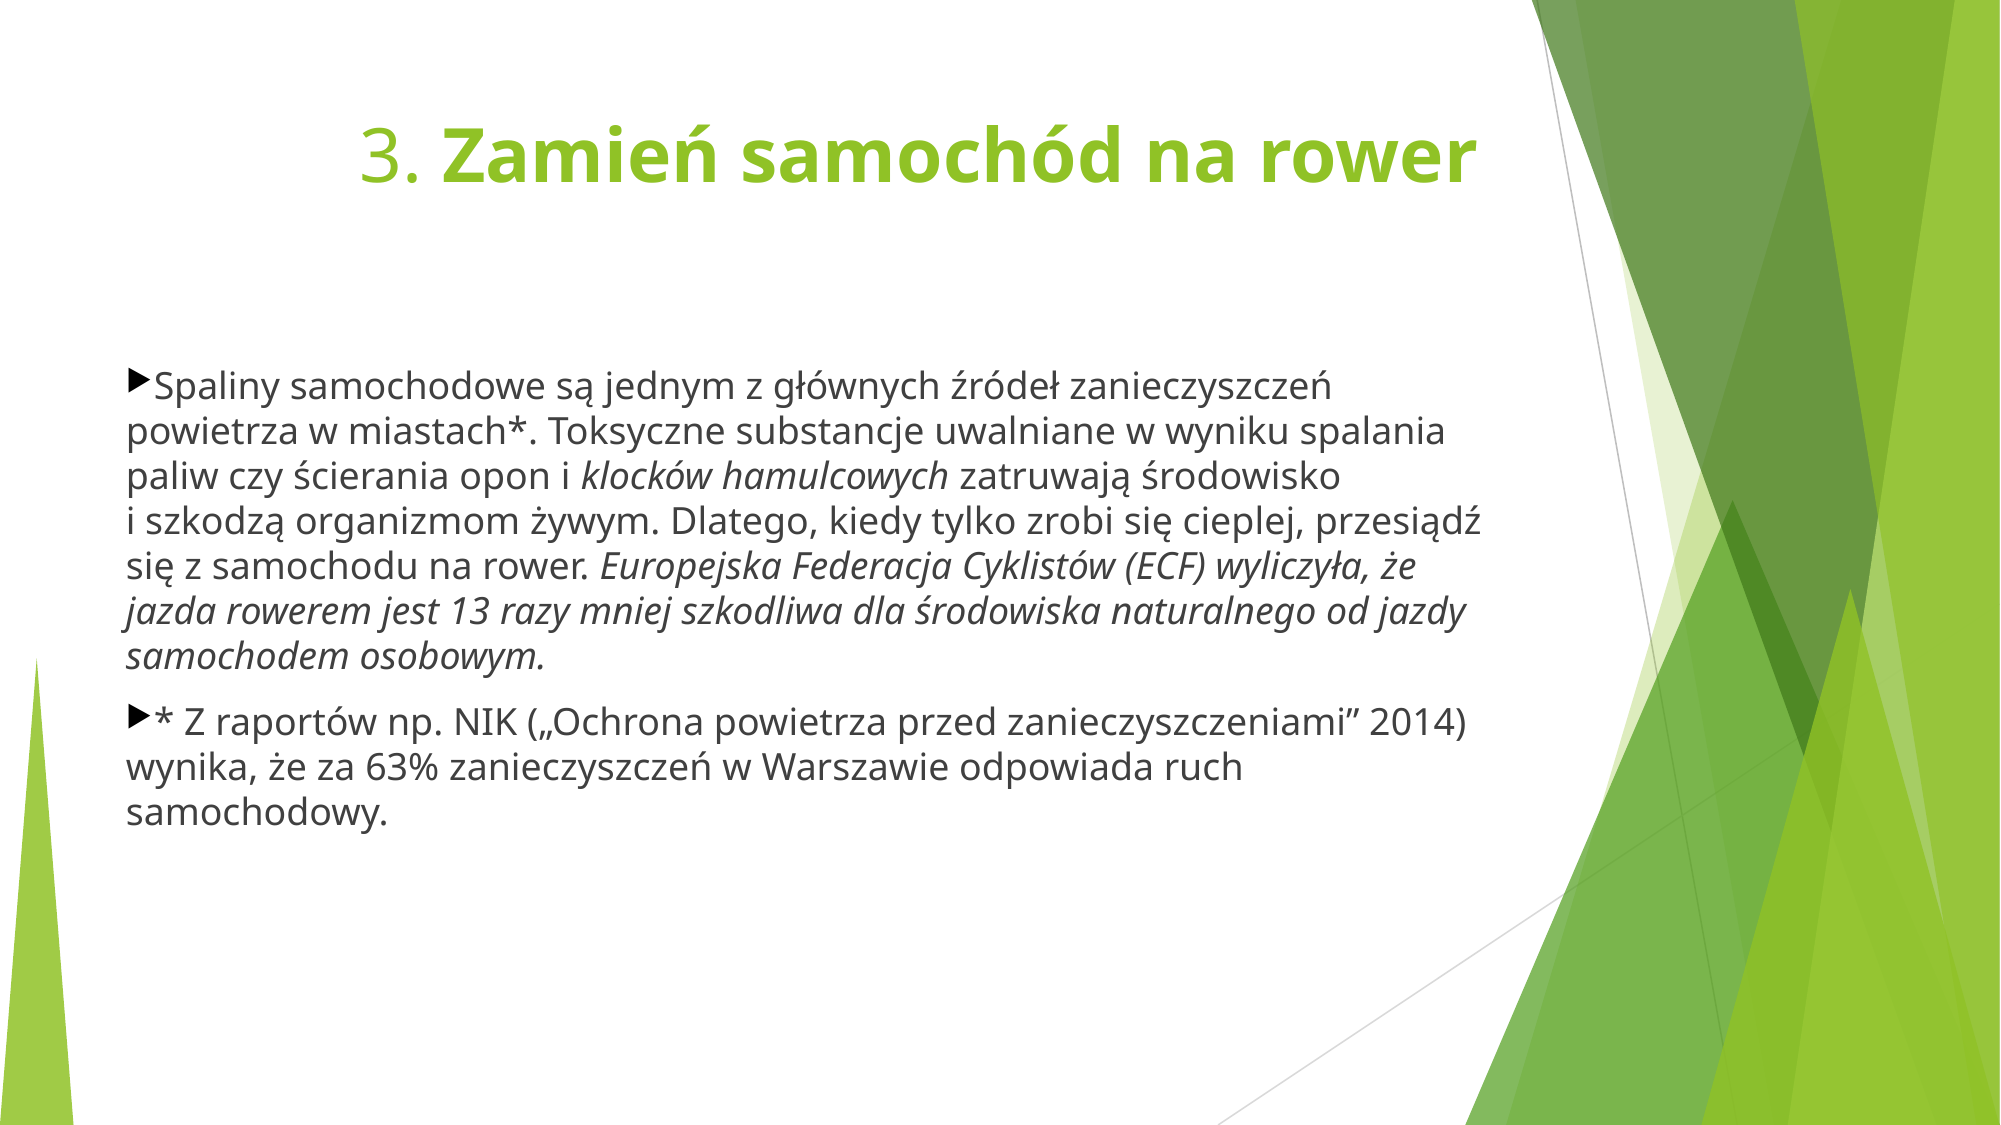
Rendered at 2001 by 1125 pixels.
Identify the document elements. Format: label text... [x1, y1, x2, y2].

title 3. Zamień samochód na rower [111, 99, 1522, 317]
list Spaliny samochodowe są jednym z głównych źródeł zanieczyszczeń powietrza w miastach*. Toksyczne substancje uwalniane w wyniku spalania paliw czy ścierania opon i klocków hamulcowych zatruwają środowisko i szkodzą organizmom żywym. Dlatego, kiedy tylko zrobi się cieplej, przesiądź się z samochodu na rower. Europejska Federacja Cyklistów (ECF) wyliczyła, że jazda rowerem jest 13 razy mniej szkodliwa dla środowiska naturalnego od jazdy samochodem osobowym. * Z raportów np. NIK („Ochrona powietrza przed zanieczyszczeniami” 2014) wynika, że za 63% zanieczyszczeń w Warszawie odpowiada ruch samochodowy. [111, 354, 1522, 992]
